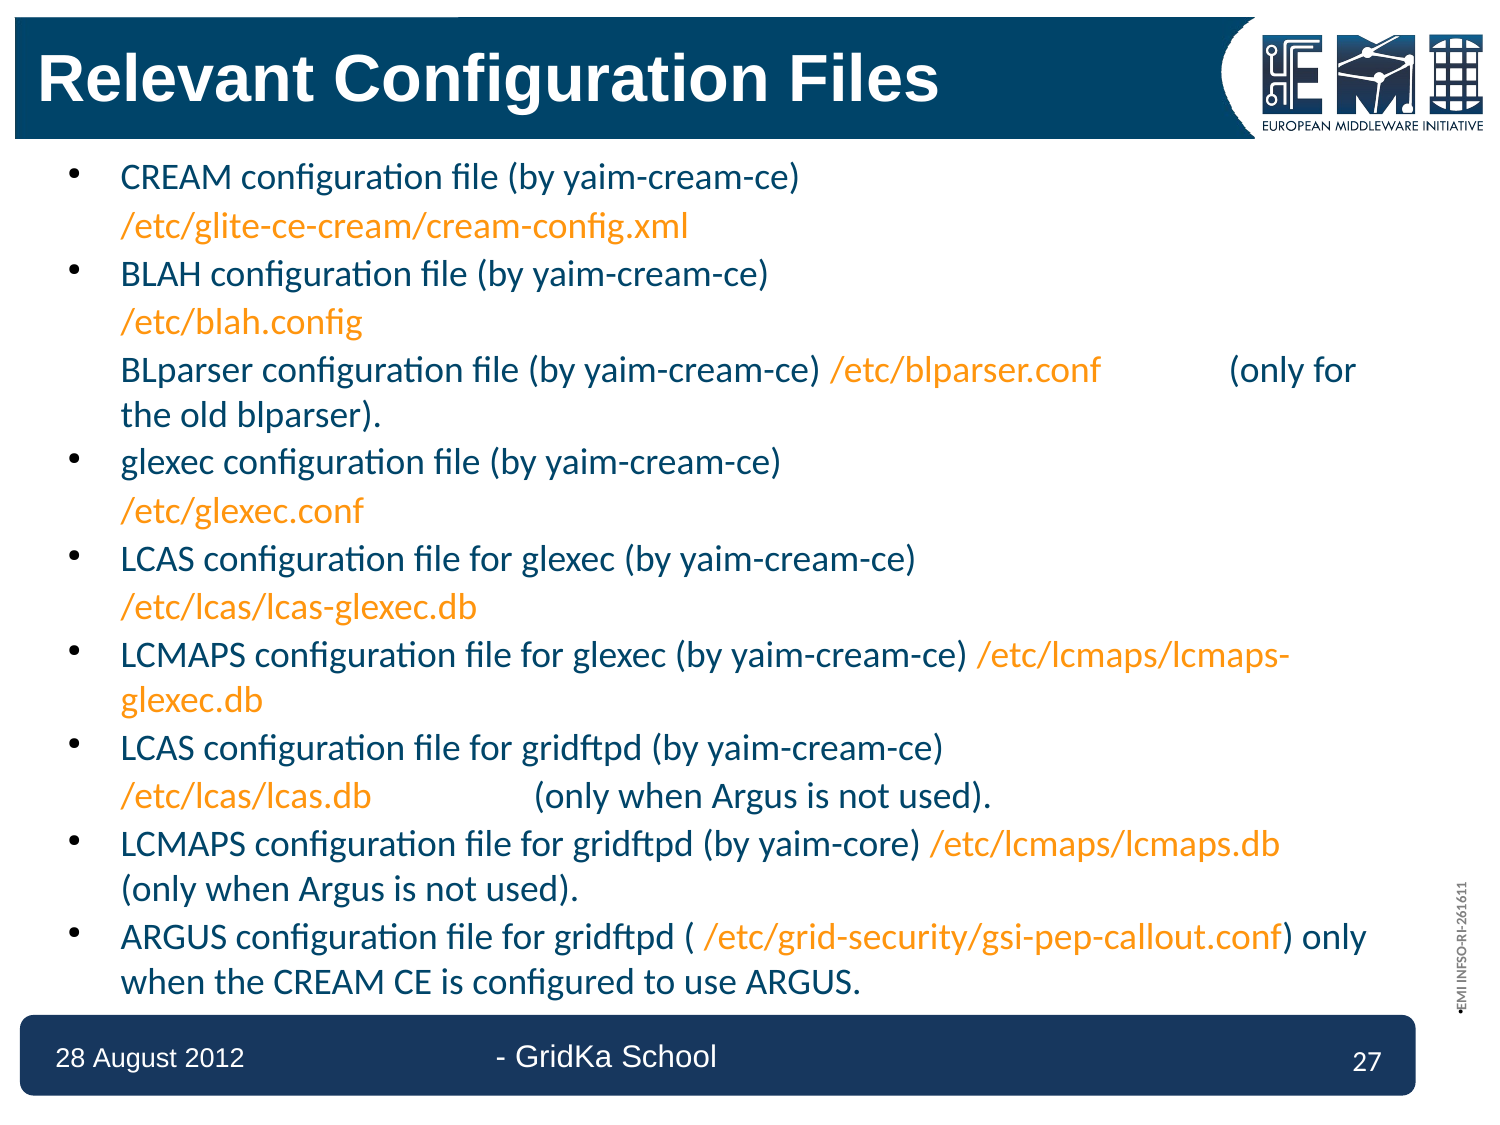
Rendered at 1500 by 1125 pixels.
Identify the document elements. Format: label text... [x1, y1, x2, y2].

picture [1262, 34, 1483, 131]
list CREAM configuration file (by yaim-cream-ce) /etc/glite-ce-cream/cream-config.xml BLAH configuration file (by yaim-cream-ce) /etc/blah.config BLparser configuration file (by yaim-cream-ce) /etc/blparser.conf (only for the old blparser). glexec configuration file (by yaim-cream-ce) /etc/glexec.conf LCAS configuration file for glexec (by yaim-cream-ce) /etc/lcas/lcas-glexec.db LCMAPS configuration file for glexec (by yaim-cream-ce) /etc/lcmaps/lcmaps-glexec.db LCAS configuration file for gridftpd (by yaim-cream-ce) /etc/lcas/lcas.db (only when Argus is not used). LCMAPS configuration file for gridftpd (by yaim-core) /etc/lcmaps/lcmaps.db (only when Argus is not used). ARGUS configuration file for gridftpd ( /etc/grid-security/gsi-pep-callout.conf) only when the CREAM CE is configured to use ARGUS. [35, 144, 1425, 1010]
picture [28, 17, 1255, 139]
picture [14, 17, 25, 139]
text_box Relevant Configuration Files [37, 38, 1252, 119]
